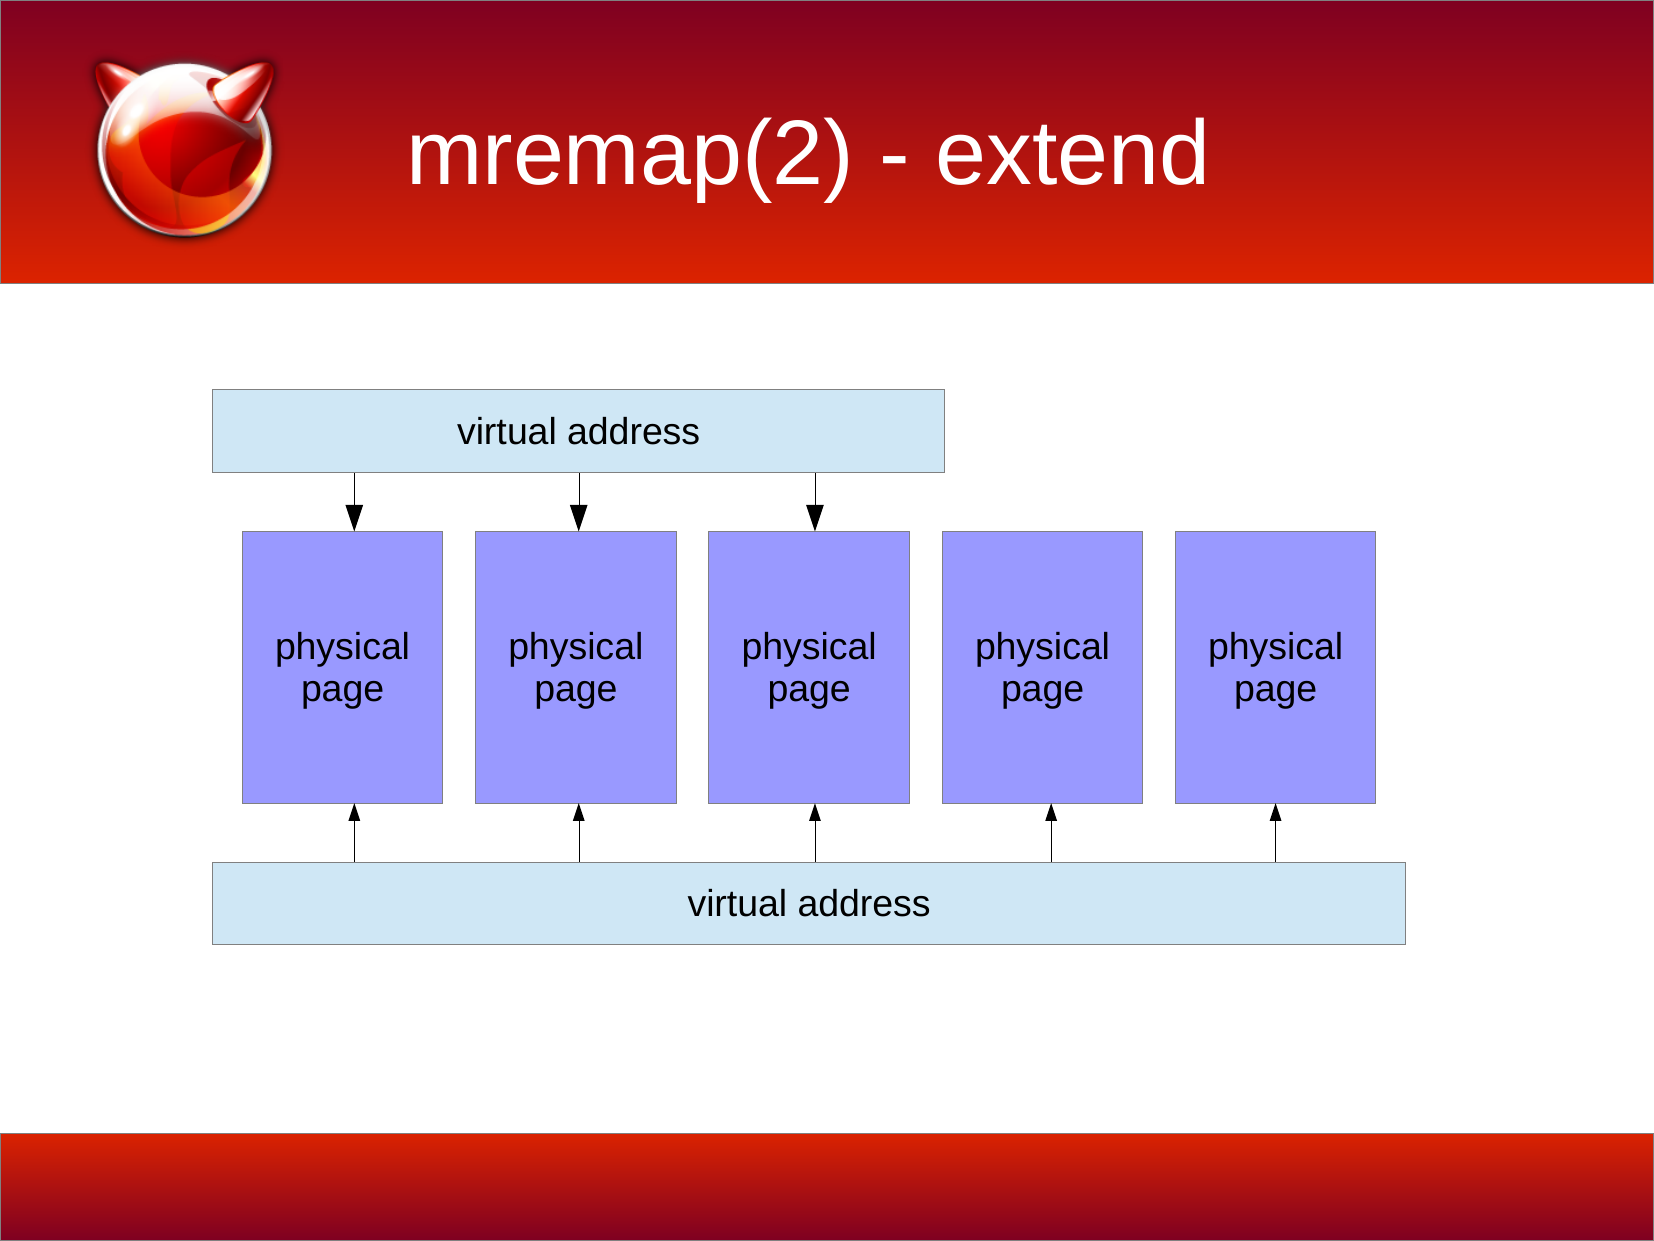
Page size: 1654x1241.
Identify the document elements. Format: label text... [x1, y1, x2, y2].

title mremap(2) - extend [82, 49, 1536, 257]
text_box physical page [242, 531, 443, 804]
text_box physical page [475, 531, 677, 804]
text_box virtual address [212, 389, 945, 473]
text_box physical page [1175, 531, 1376, 804]
text_box physical page [942, 531, 1143, 804]
text_box physical page [708, 531, 910, 804]
text_box virtual address [212, 862, 1406, 945]
